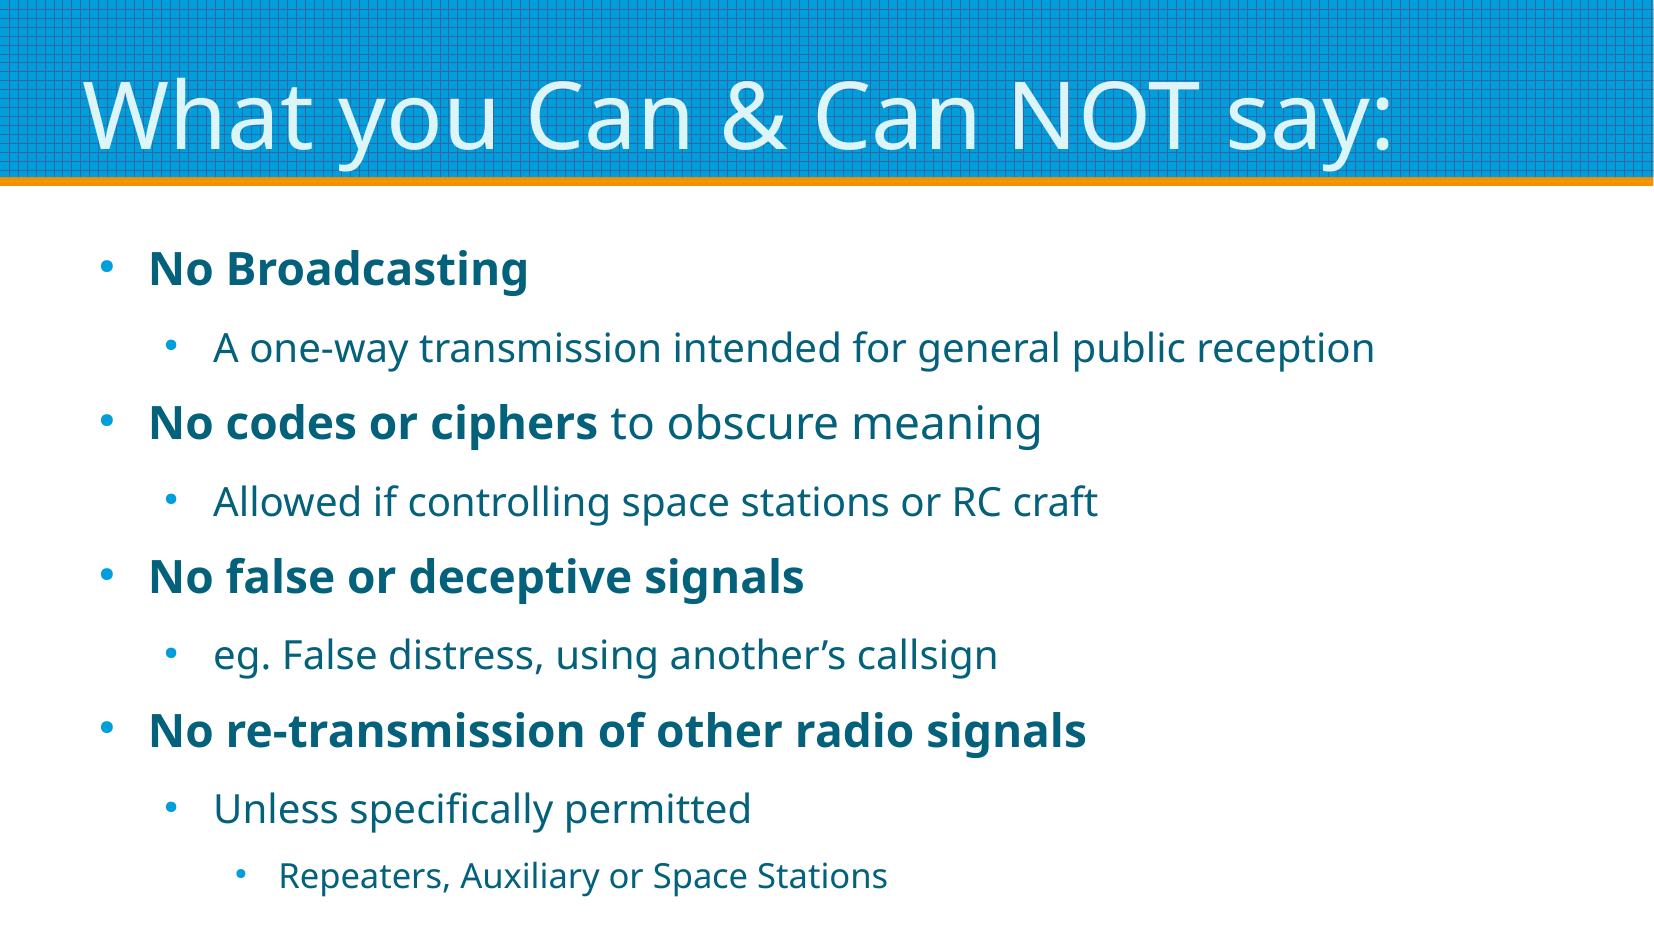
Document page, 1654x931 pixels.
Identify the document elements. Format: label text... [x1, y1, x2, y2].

title What you Can & Can NOT say: [82, 14, 1571, 178]
list No Broadcasting A one-way transmission intended for general public reception No codes or ciphers to obscure meaning Allowed if controlling space stations or RC craft No false or deceptive signals eg. False distress, using another’s callsign No re-transmission of other radio signals Unless specifically permitted Repeaters, Auxiliary or Space Stations [82, 236, 1571, 901]
